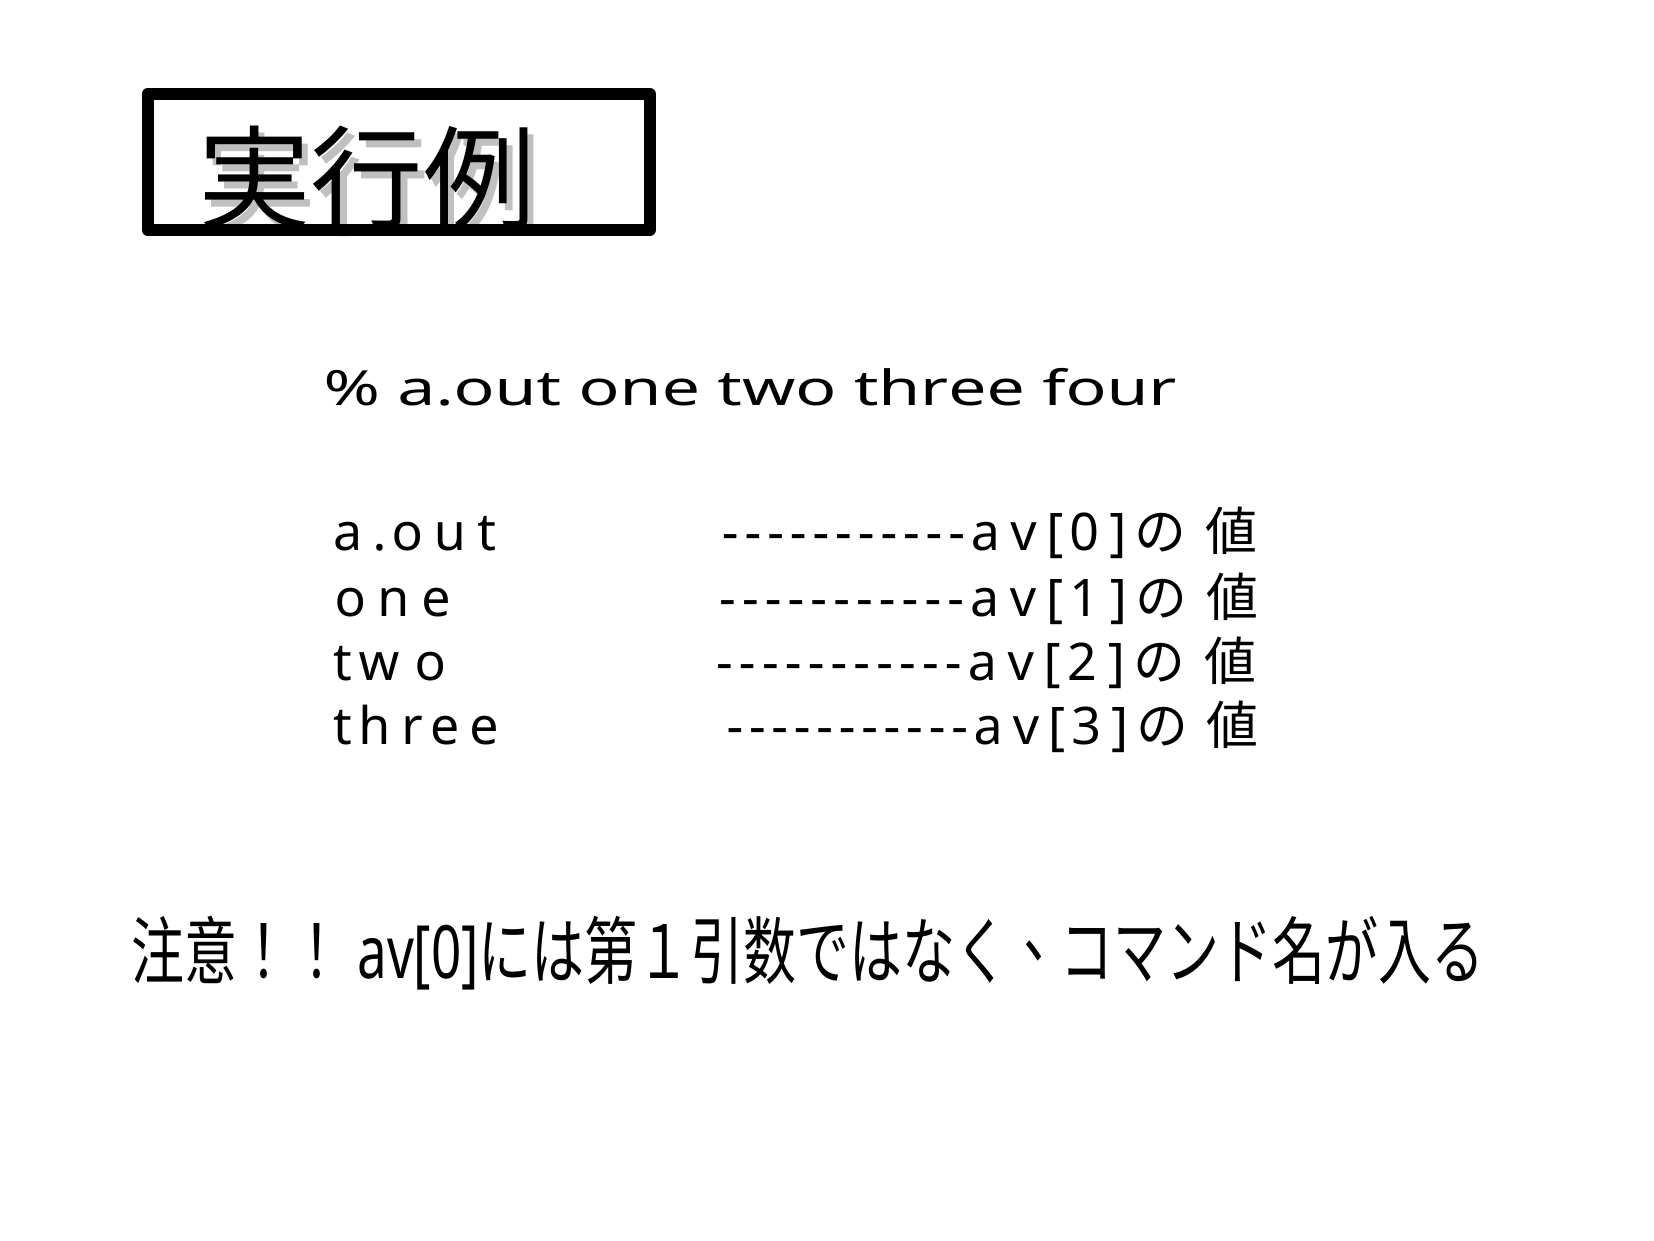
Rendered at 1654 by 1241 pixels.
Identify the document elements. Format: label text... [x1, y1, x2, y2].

chart [326, 499, 1283, 818]
text_box 実行例 [158, 100, 644, 224]
chart [313, 356, 1199, 473]
chart [124, 905, 1509, 1081]
text_box 実行例 [158, 82, 768, 290]
